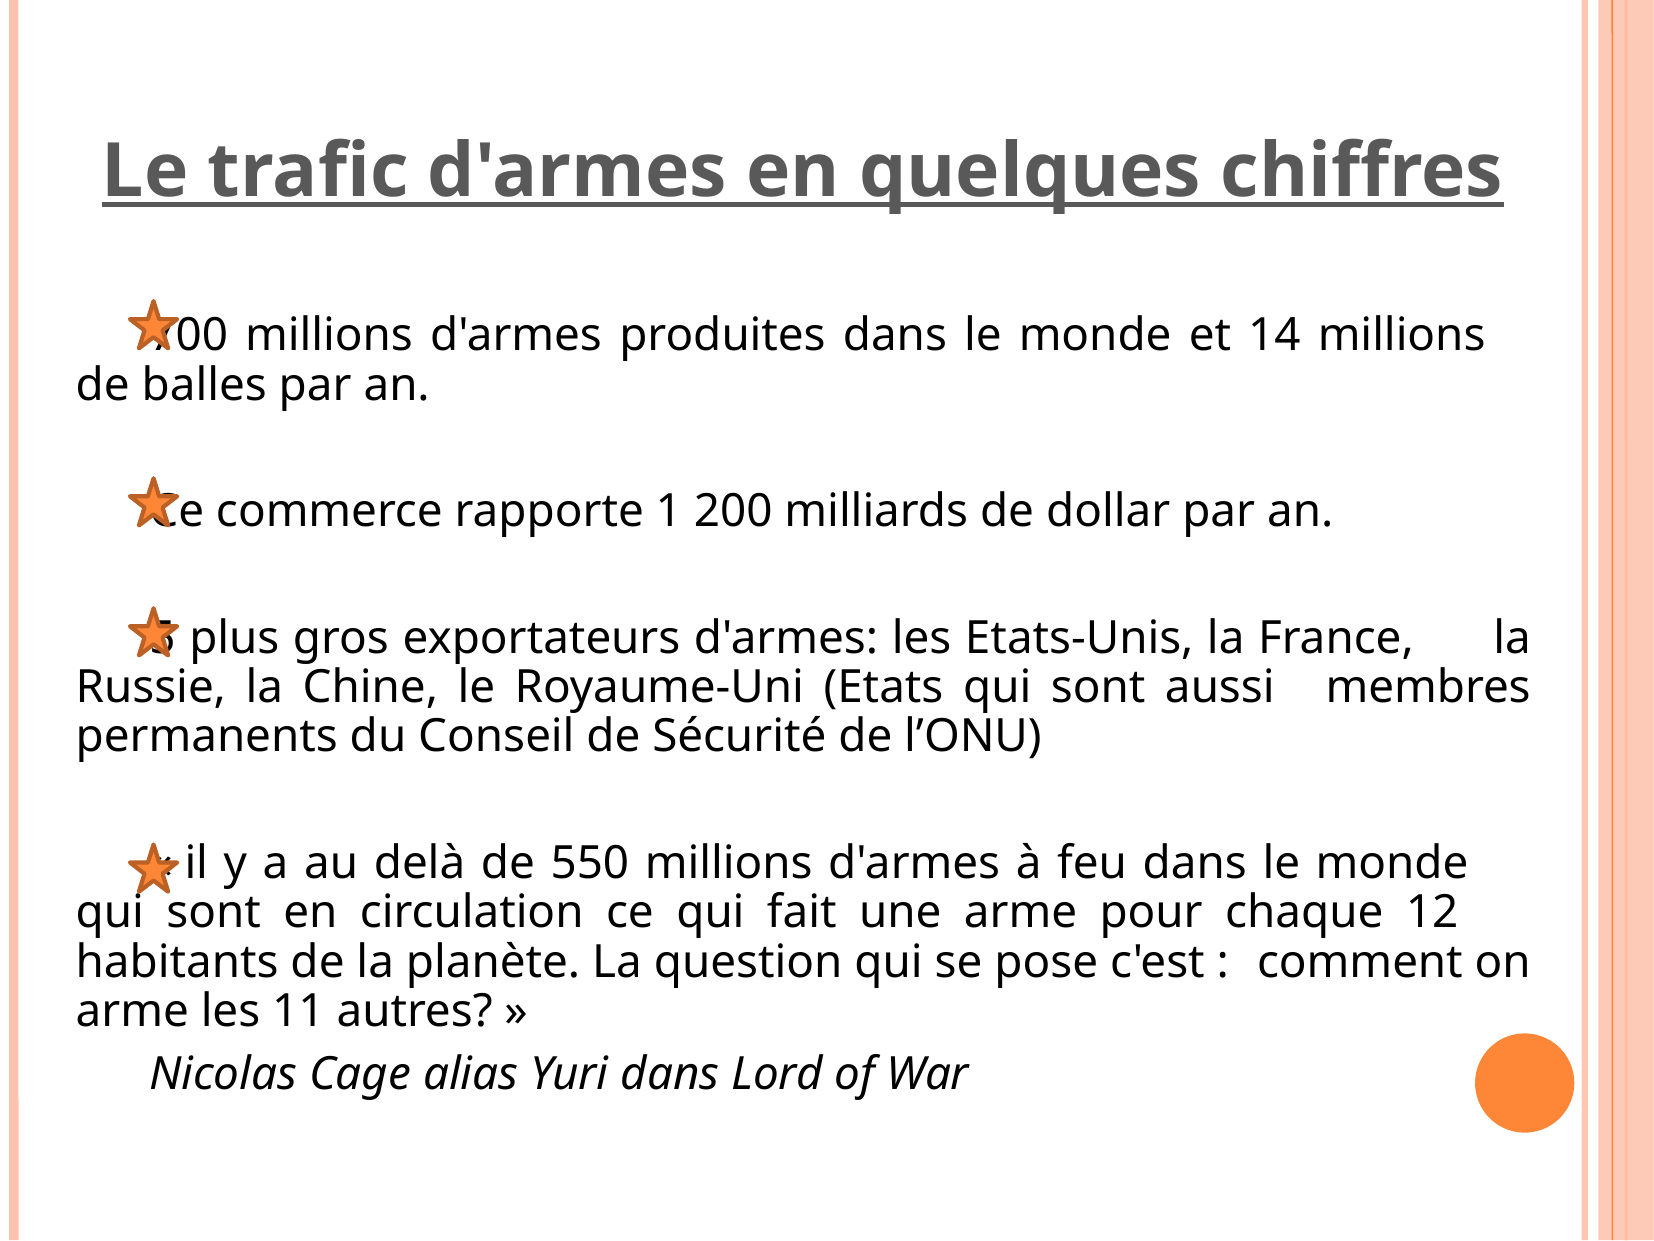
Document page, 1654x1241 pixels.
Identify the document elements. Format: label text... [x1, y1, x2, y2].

subtitle 700 millions d'armes produites dans le monde et 14 millions de balles par an. Ce commerce rapporte 1 200 milliards de dollar par an. 5 plus gros exportateurs d'armes: les Etats-Unis, la France, la Russie, la Chine, le Royaume-Uni (Etats qui sont aussi membres permanents du Conseil de Sécurité de l’ONU) « il y a au delà de 550 millions d'armes à feu dans le monde qui sont en circulation ce qui fait une arme pour chaque 12 habitants de la planète. La question qui se pose c'est : comment on arme les 11 autres? » Nicolas Cage alias Yuri dans Lord of War [58, 230, 1548, 1176]
text_box [129, 608, 178, 656]
text_box [129, 844, 178, 892]
text_box [129, 301, 178, 349]
title Le trafic d'armes en quelques chiffres [58, 41, 1548, 220]
text_box [129, 478, 178, 526]
